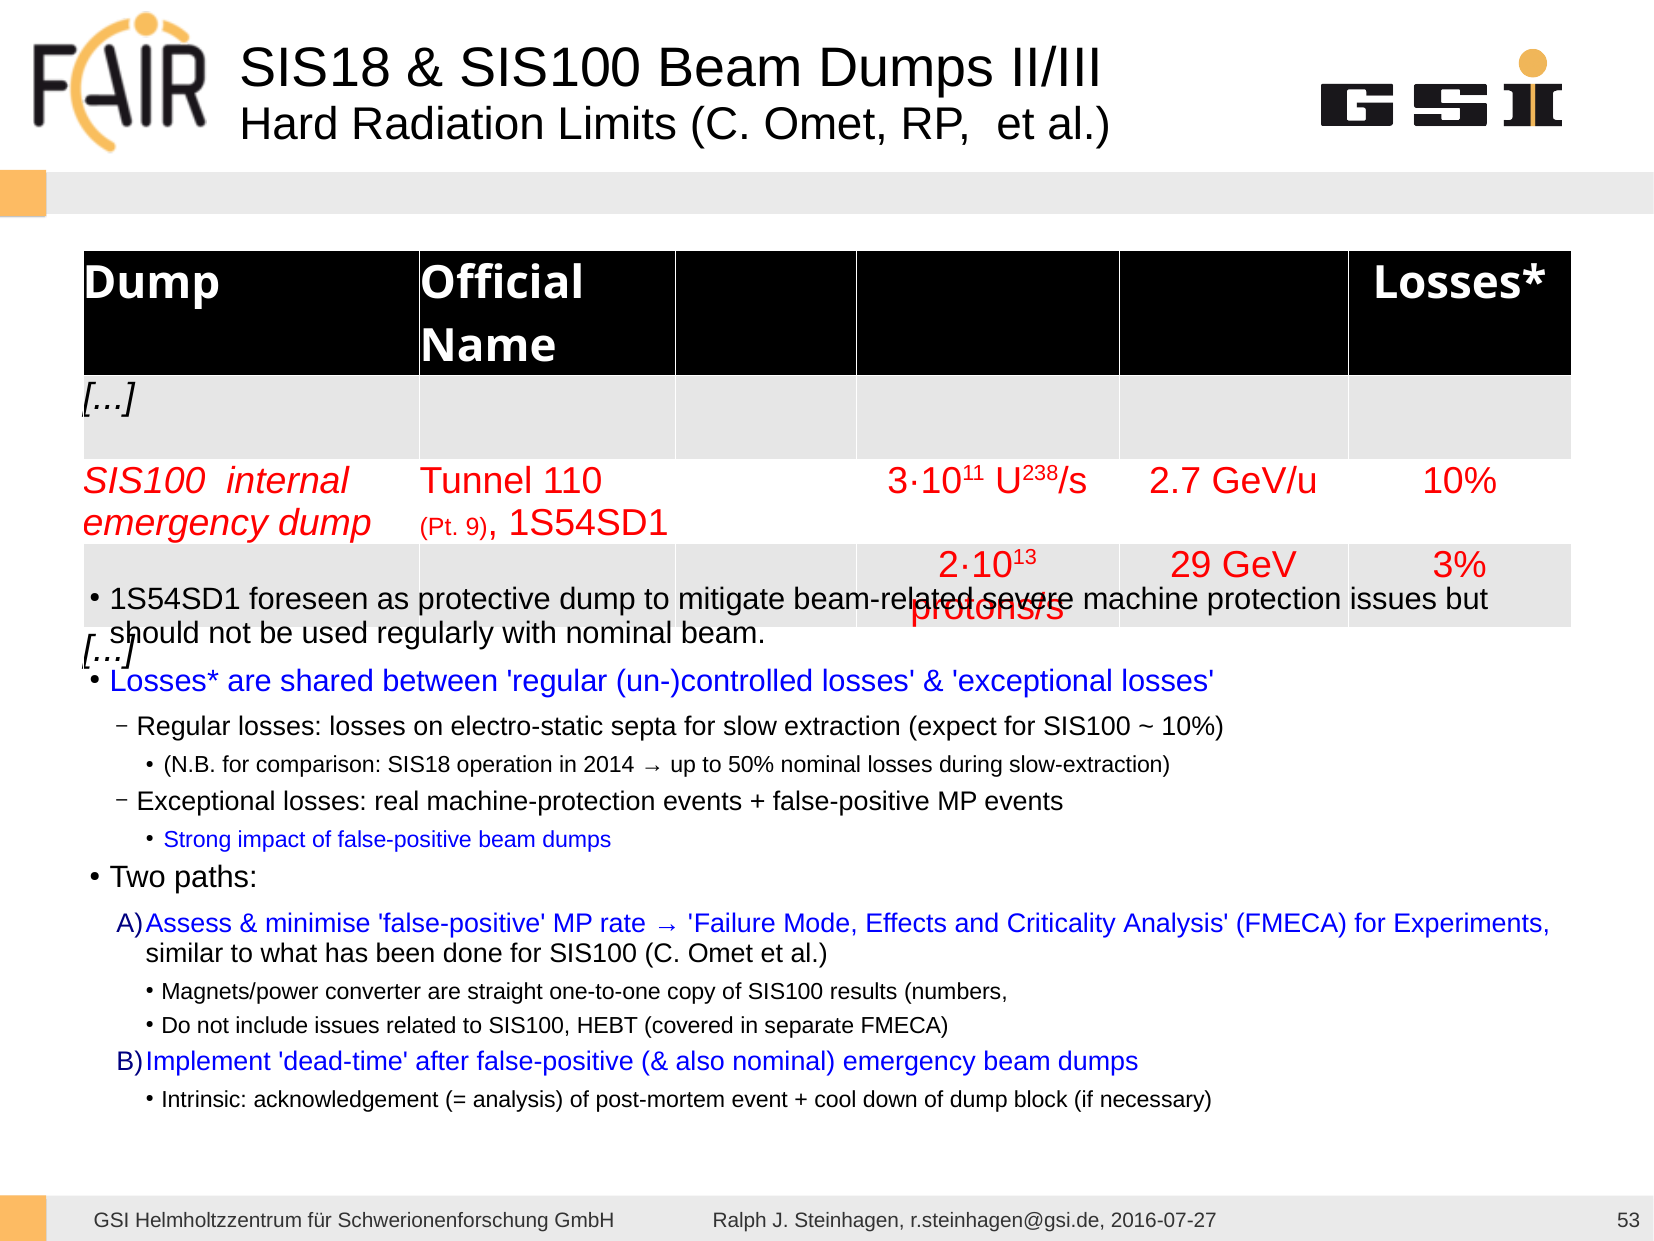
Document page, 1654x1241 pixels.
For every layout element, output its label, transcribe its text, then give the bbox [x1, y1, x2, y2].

table_cell 10% [1349, 460, 1571, 543]
table_cell 3·1011 U238/s [857, 460, 1119, 543]
table_cell [1120, 376, 1348, 459]
table_header [676, 251, 856, 375]
list 1S54SD1 foreseen as protective dump to mitigate beam-related severe machine protection issues but should not be used regularly with nominal beam. Losses* are shared between 'regular (un-)controlled losses' & 'exceptional losses' Regular losses: losses on electro-static septa for slow extraction (expect for SIS100 ~ 10%) (N.B. for comparison: SIS18 operation in 2014 → up to 50% nominal losses during slow-extraction) Exceptional losses: real machine-protection events + false-positive MP events Strong impact of false-positive beam dumps Two paths: Assess & minimise 'false-positive' MP rate → 'Failure Mode, Effects and Criticality Analysis' (FMECA) for Experiments, similar to what has been done for SIS100 (C. Omet et al.) Magnets/power converter are straight one-to-one copy of SIS100 results (numbers, Do not include issues related to SIS100, HEBT (covered in separate FMECA) Implement 'dead-time' after false-positive (& also nominal) emergency beam dumps Intrinsic: acknowledgement (= analysis) of post-mortem event + cool down of dump block (if necessary) [82, 581, 1571, 1158]
table_header [857, 251, 1119, 375]
table_cell 2·1013 protons/s [857, 544, 1119, 581]
table_cell [857, 376, 1119, 459]
table_cell [...] [84, 376, 419, 459]
table_cell [676, 376, 856, 459]
table_cell Tunnel 110 (Pt. 9), 1S54SD1 [420, 460, 675, 543]
table_header [1120, 251, 1348, 375]
table_cell [84, 544, 419, 581]
table_cell SIS100 internal emergency dump [84, 460, 419, 543]
picture [33, 10, 207, 155]
picture [1319, 46, 1564, 129]
table_cell [420, 544, 675, 581]
table_header Losses* [1349, 251, 1571, 375]
table_cell [676, 460, 856, 543]
table_header Official Name [420, 251, 675, 375]
table_cell [420, 376, 675, 459]
table_cell [676, 544, 856, 581]
title SIS18 & SIS100 Beam Dumps II/III Hard Radiation Limits (C. Omet, RP, et al.) [239, 23, 1223, 162]
table_cell 29 GeV [1120, 544, 1348, 581]
table_cell 2.7 GeV/u [1120, 460, 1348, 543]
table_cell [1349, 376, 1571, 459]
table_header Dump [84, 251, 419, 375]
table_cell 3% [1349, 544, 1571, 581]
